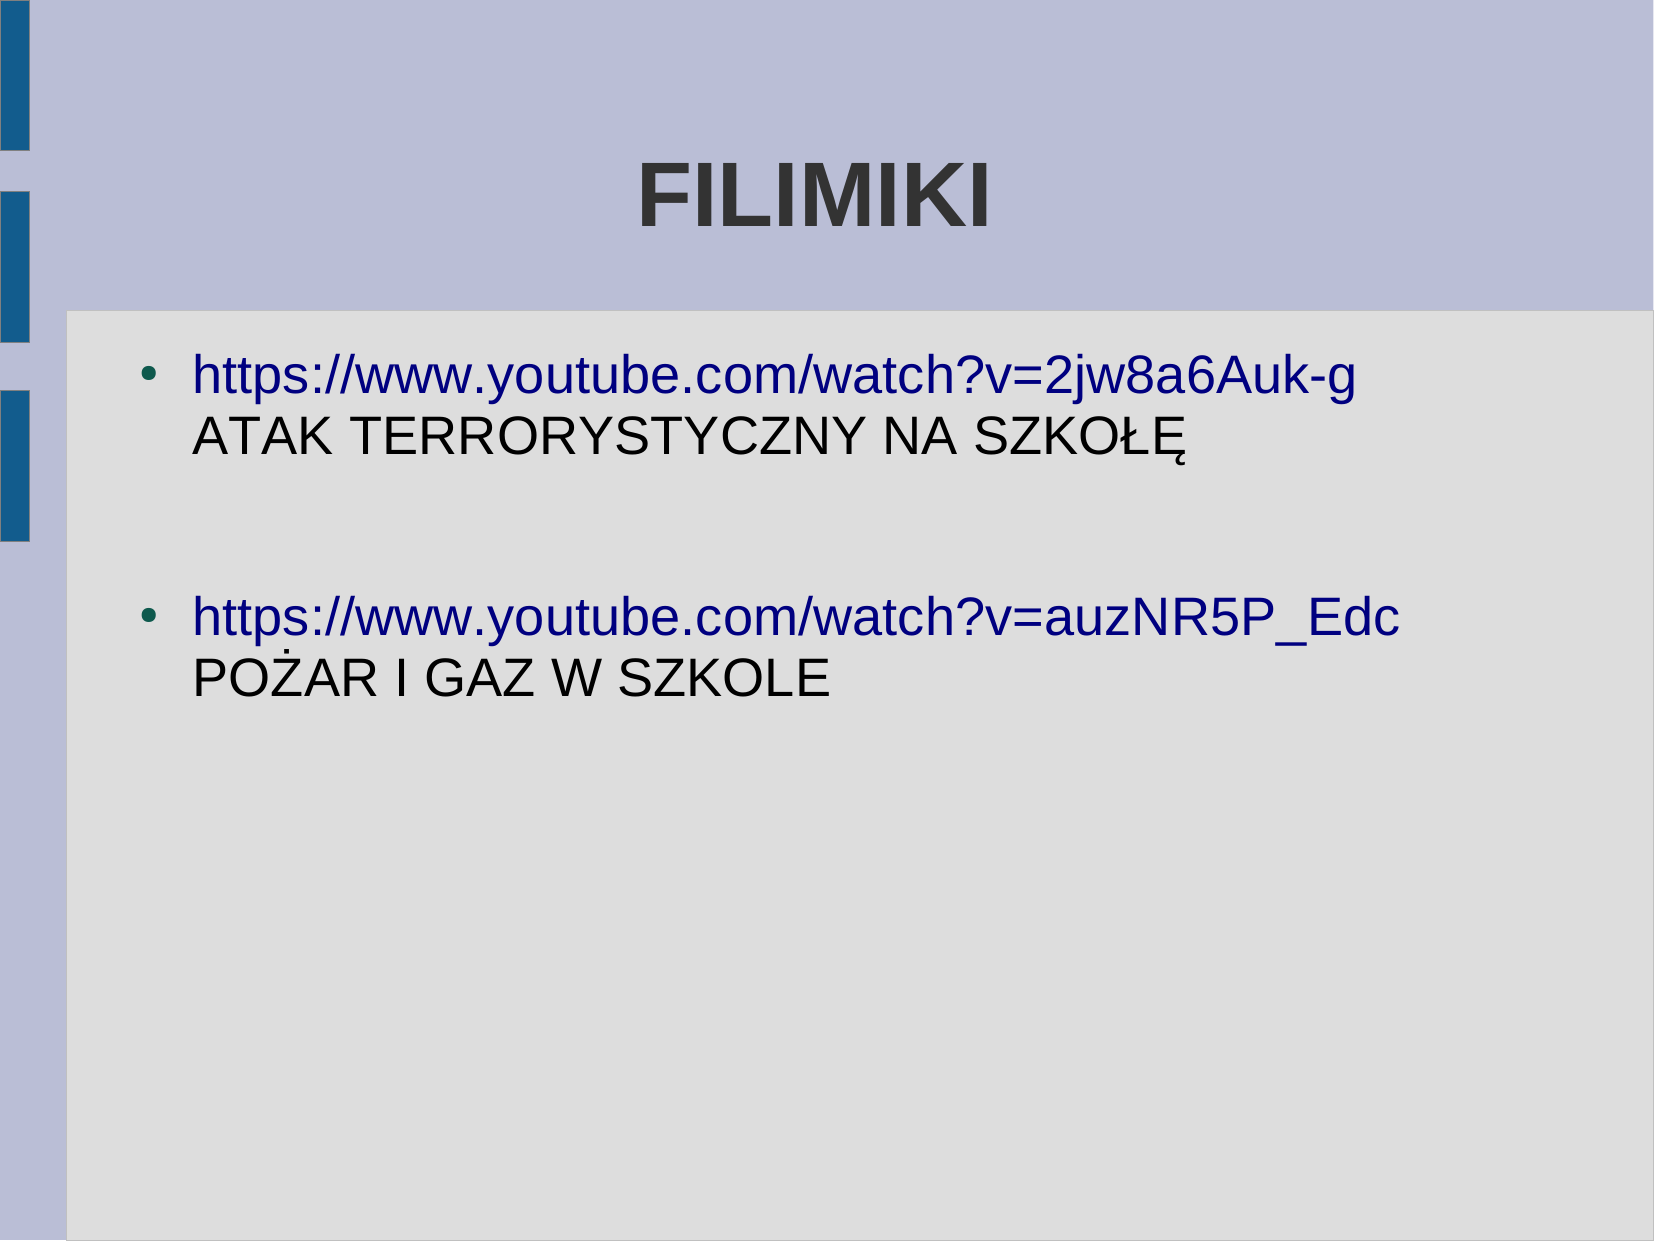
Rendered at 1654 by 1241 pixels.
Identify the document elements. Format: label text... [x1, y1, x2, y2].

list https://www.youtube.com/watch?v=2jw8a6Auk-g ATAK TERRORYSTYCZNY NA SZKOŁĘ https://www.youtube.com/watch?v=auzNR5P_Edc POŻAR I GAZ W SZKOLE [121, 344, 1534, 1127]
title FILIMIKI [121, 91, 1534, 299]
